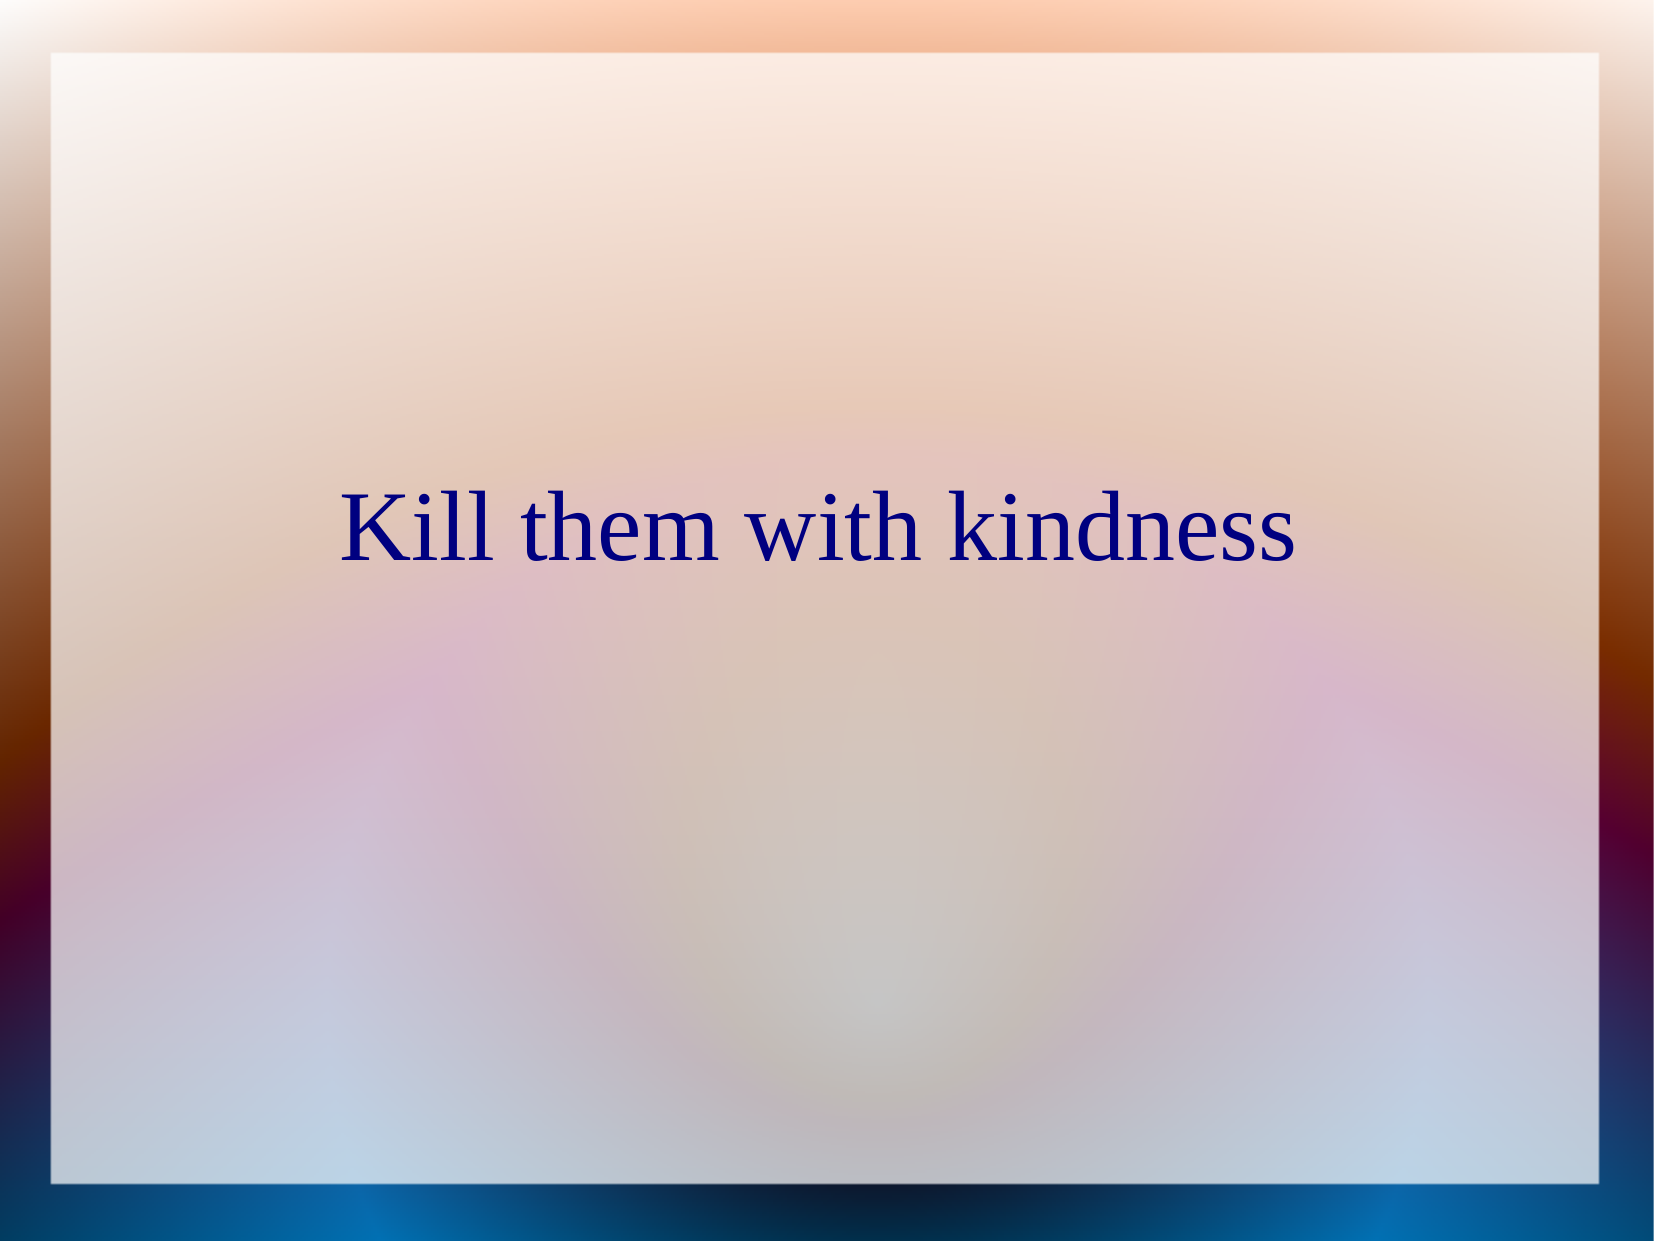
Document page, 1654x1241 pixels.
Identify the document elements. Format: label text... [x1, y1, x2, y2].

picture [0, 0, 1654, 1241]
subtitle Kill them with kindness [75, 37, 1564, 1016]
